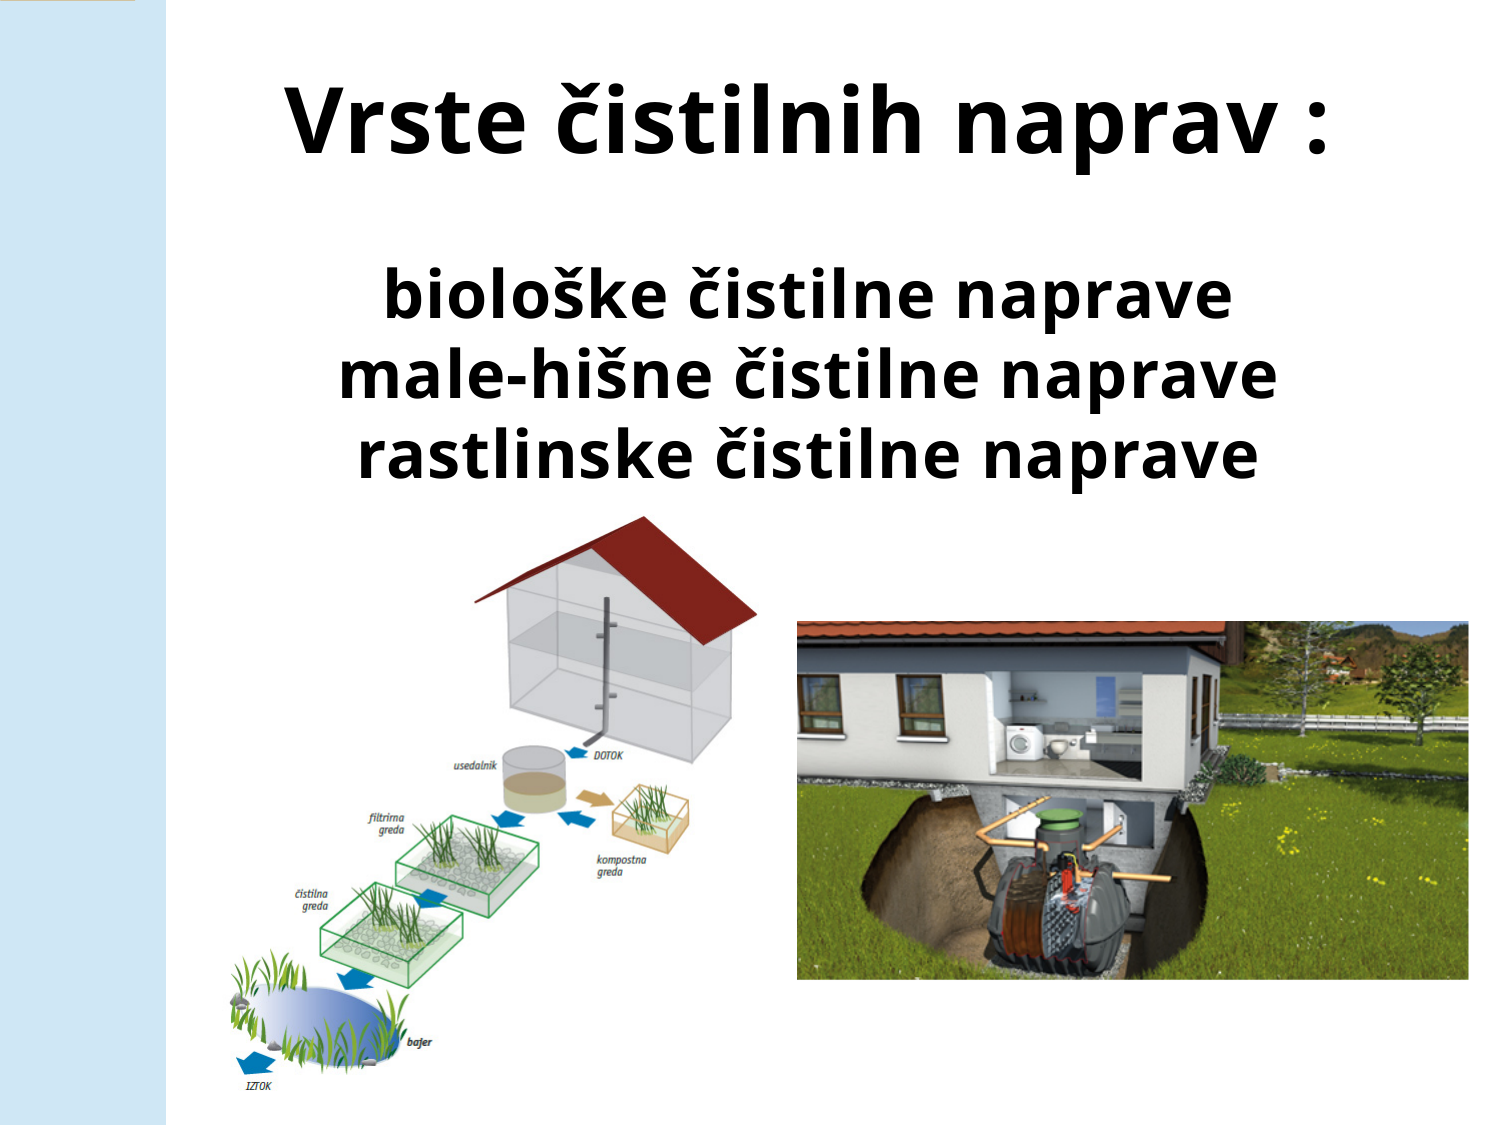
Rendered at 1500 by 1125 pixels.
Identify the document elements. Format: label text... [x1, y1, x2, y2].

text_box Vrste čistilnih naprav : biološke čistilne naprave male-hišne čistilne naprave rastlinske čistilne naprave [269, 54, 1348, 500]
picture [797, 621, 1470, 985]
picture [206, 514, 774, 1093]
